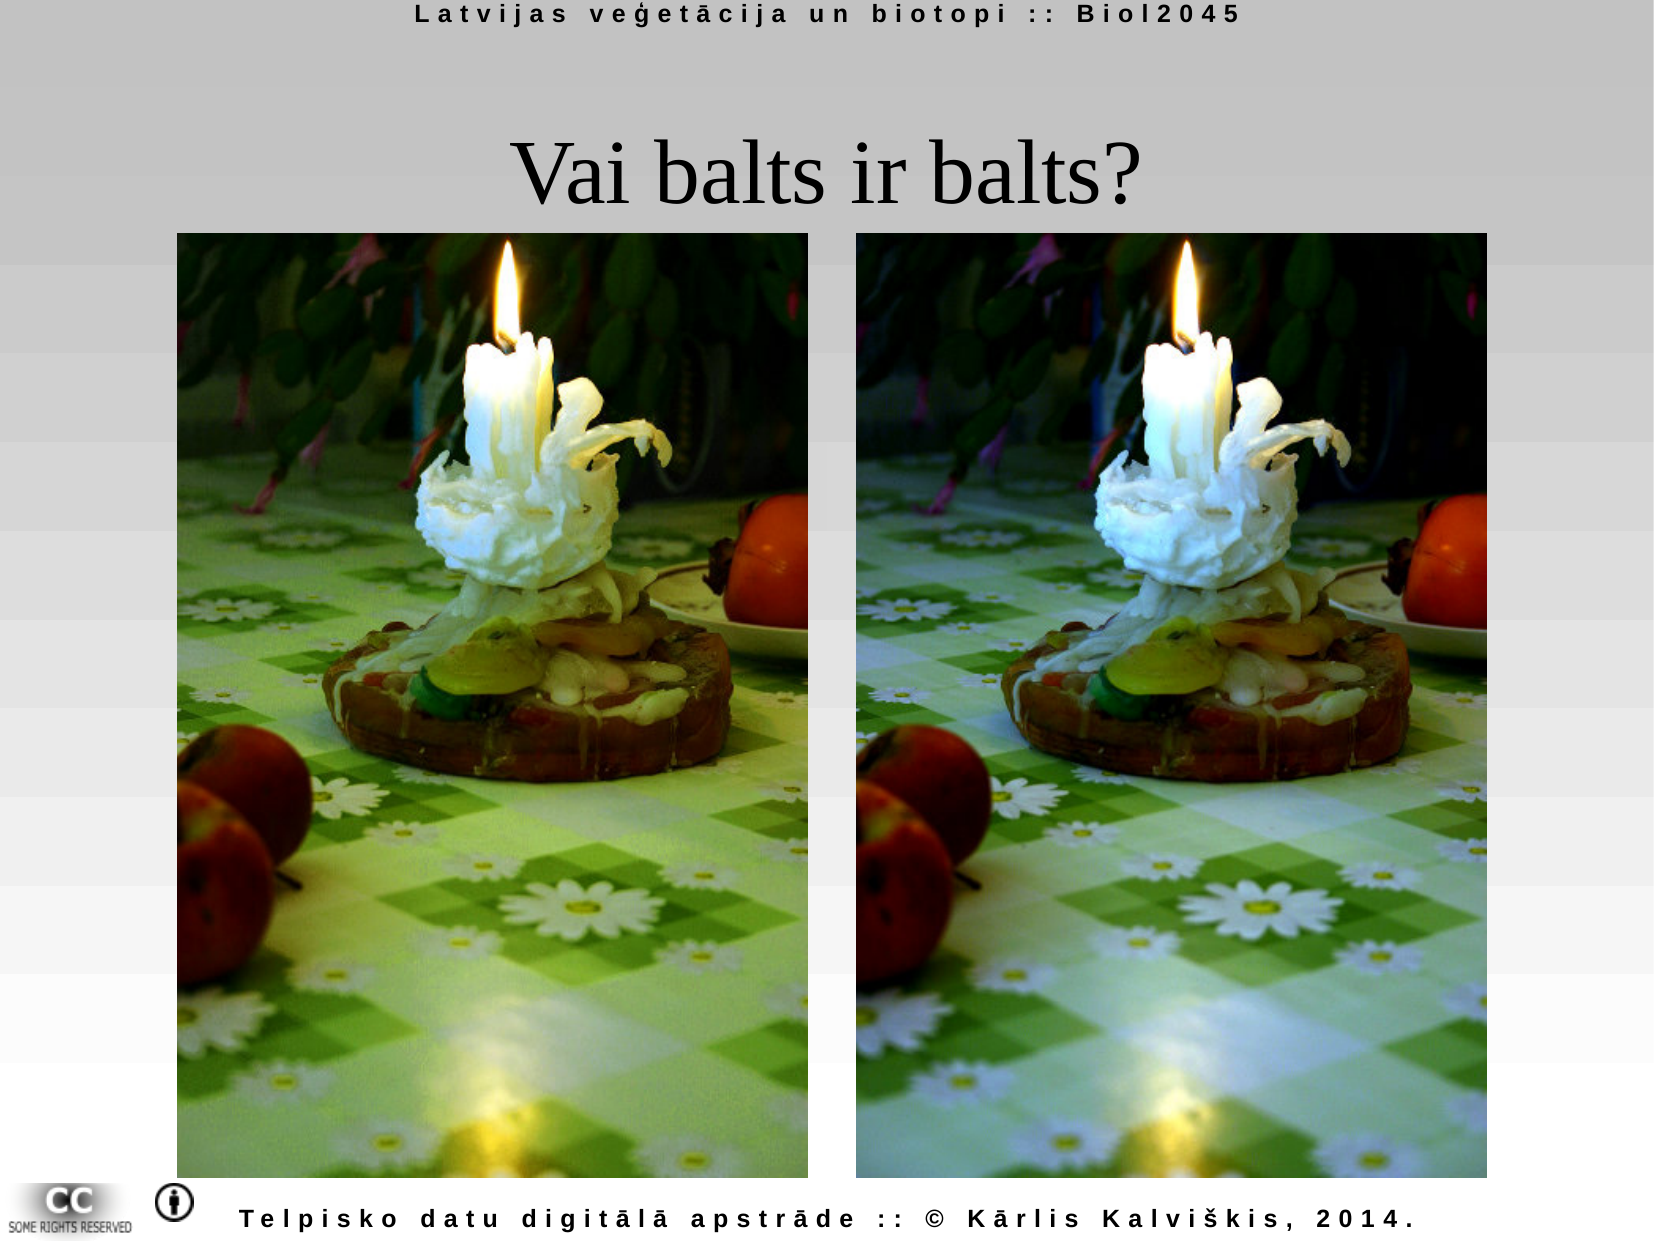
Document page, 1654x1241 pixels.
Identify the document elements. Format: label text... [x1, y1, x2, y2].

picture [0, 0, 1654, 1241]
title Vai balts ir balts? [29, 49, 1625, 296]
